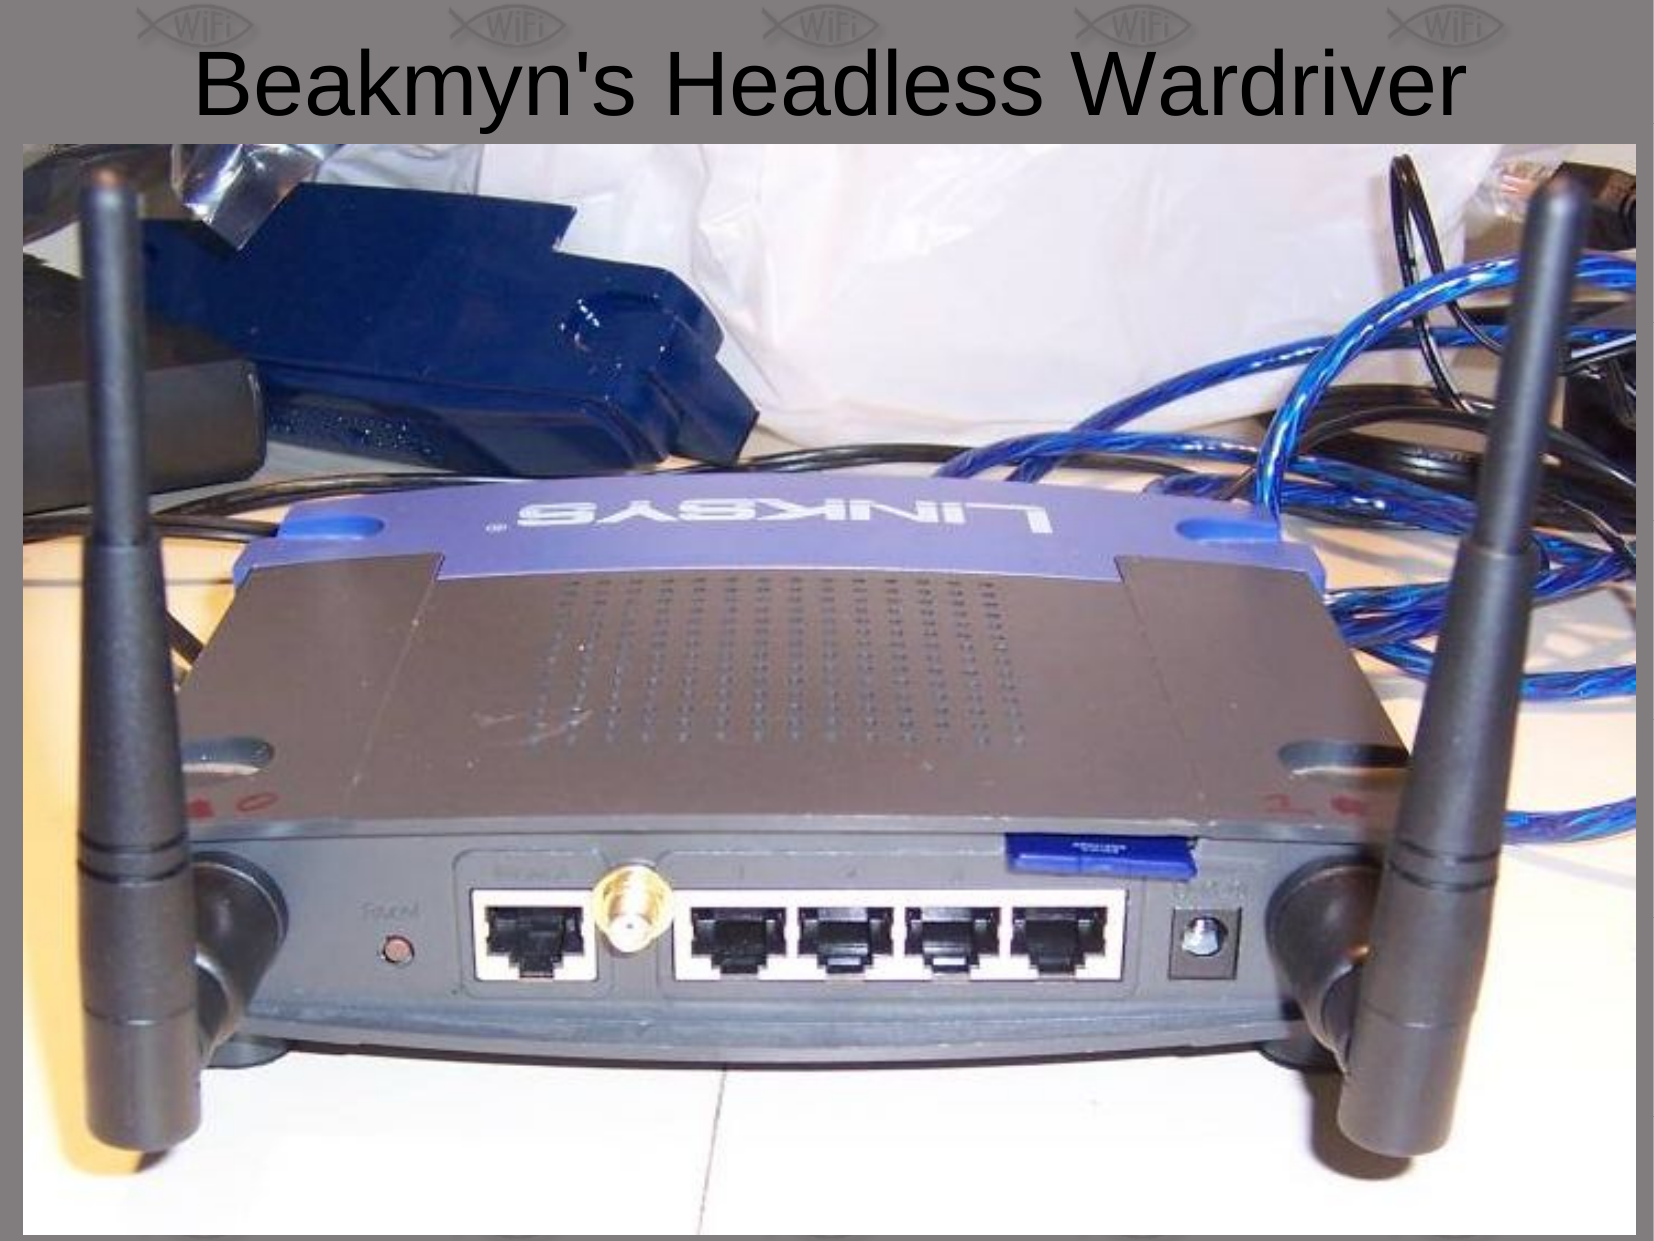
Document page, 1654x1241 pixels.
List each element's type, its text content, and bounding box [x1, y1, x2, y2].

title Beakmyn's Headless Wardriver [86, 0, 1576, 144]
picture [0, 0, 1654, 1241]
